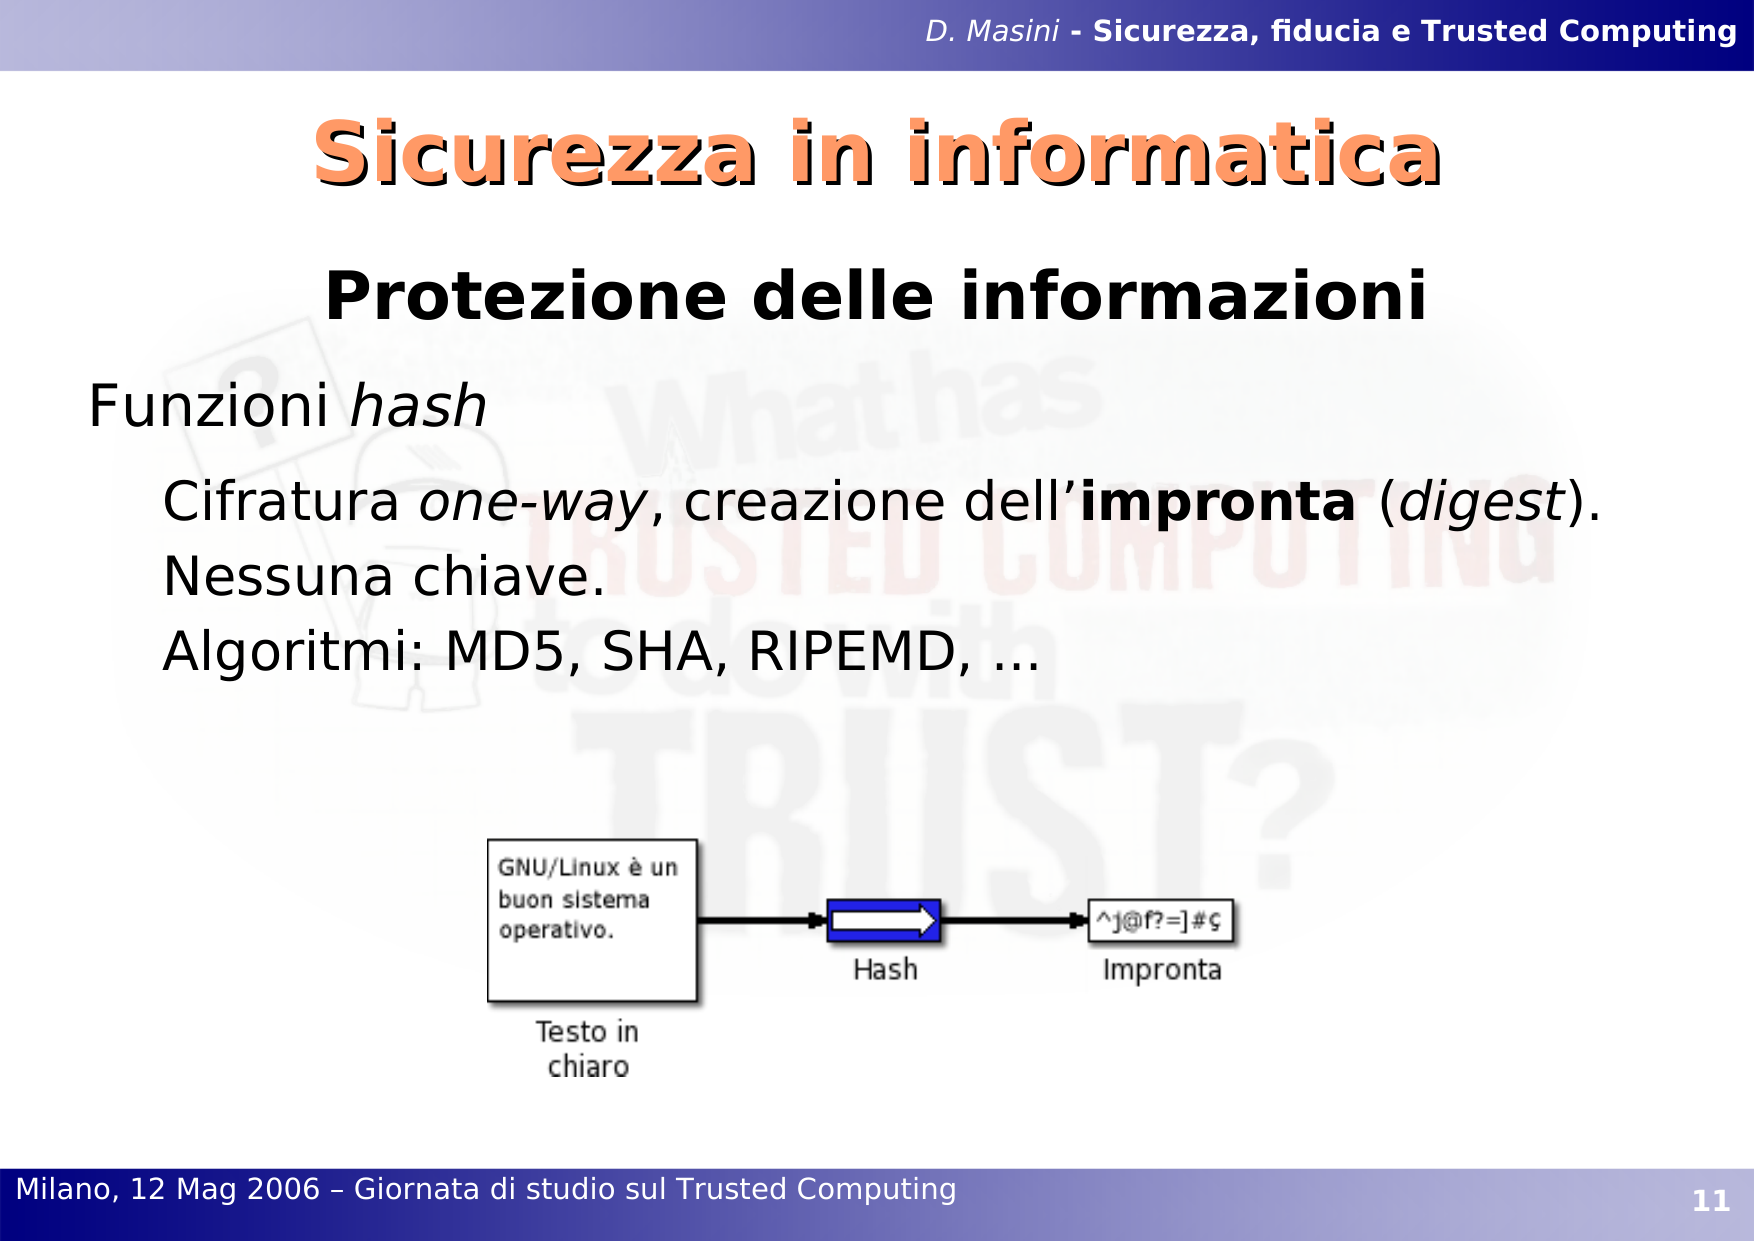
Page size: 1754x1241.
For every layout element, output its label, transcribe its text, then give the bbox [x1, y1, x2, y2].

text_box Milano, 12 Mag 2006 – Giornata di studio sul Trusted Computing [0, 1175, 1314, 1234]
list Protezione delle informazioni Funzioni hash Cifratura one-way, creazione dell’impronta (digest). Nessuna chiave. Algoritmi: MD5, SHA, RIPEMD, ... [87, 259, 1667, 1079]
picture [0, 0, 1754, 1241]
text_box <numero> [1641, 1185, 1732, 1223]
text_box D. Masini - Sicurezza, fiducia e Trusted Computing [602, 7, 1754, 63]
title Sicurezza in informatica [87, 49, 1667, 257]
